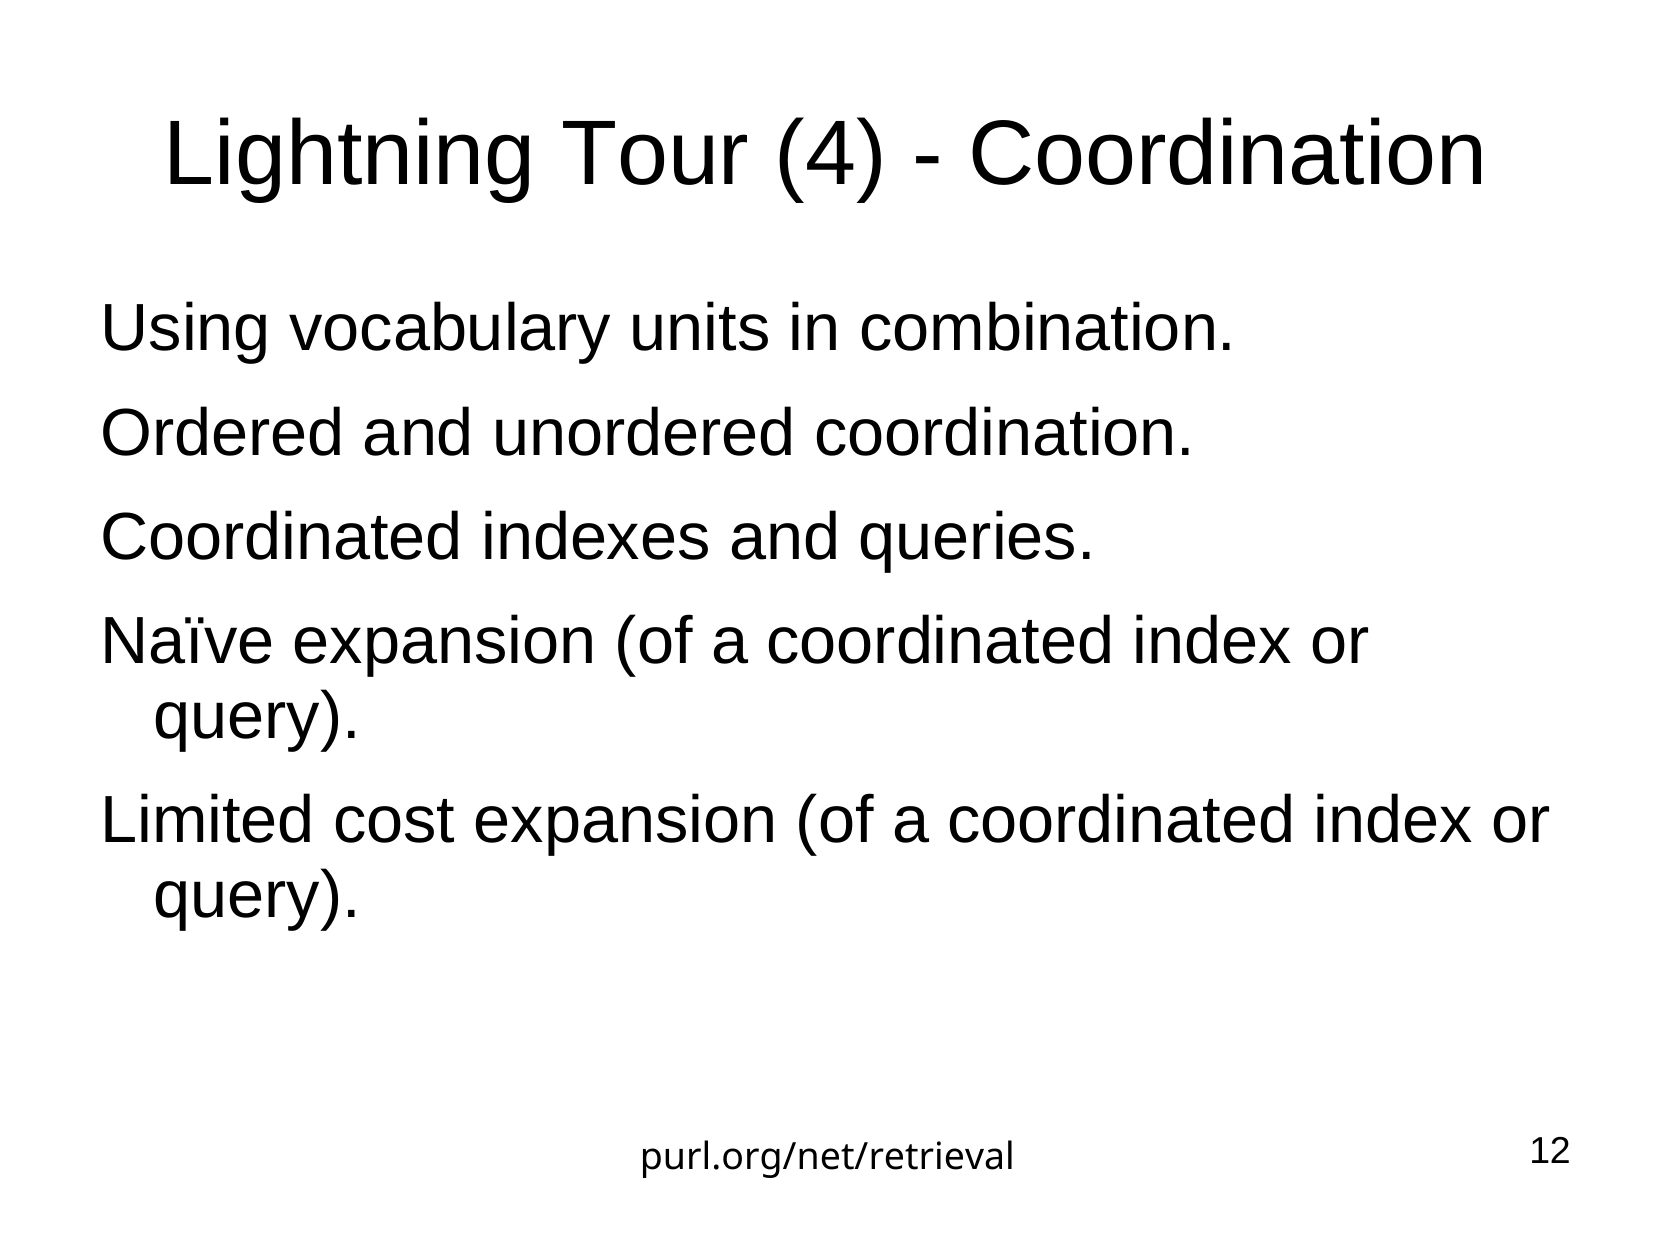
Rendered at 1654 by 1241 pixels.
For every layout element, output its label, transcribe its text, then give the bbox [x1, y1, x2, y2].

title Lightning Tour (4) - Coordination [82, 49, 1571, 257]
list Using vocabulary units in combination. Ordered and unordered coordination. Coordinated indexes and queries. Naïve expansion (of a coordinated index or query). Limited cost expansion (of a coordinated index or query). [82, 290, 1571, 1109]
